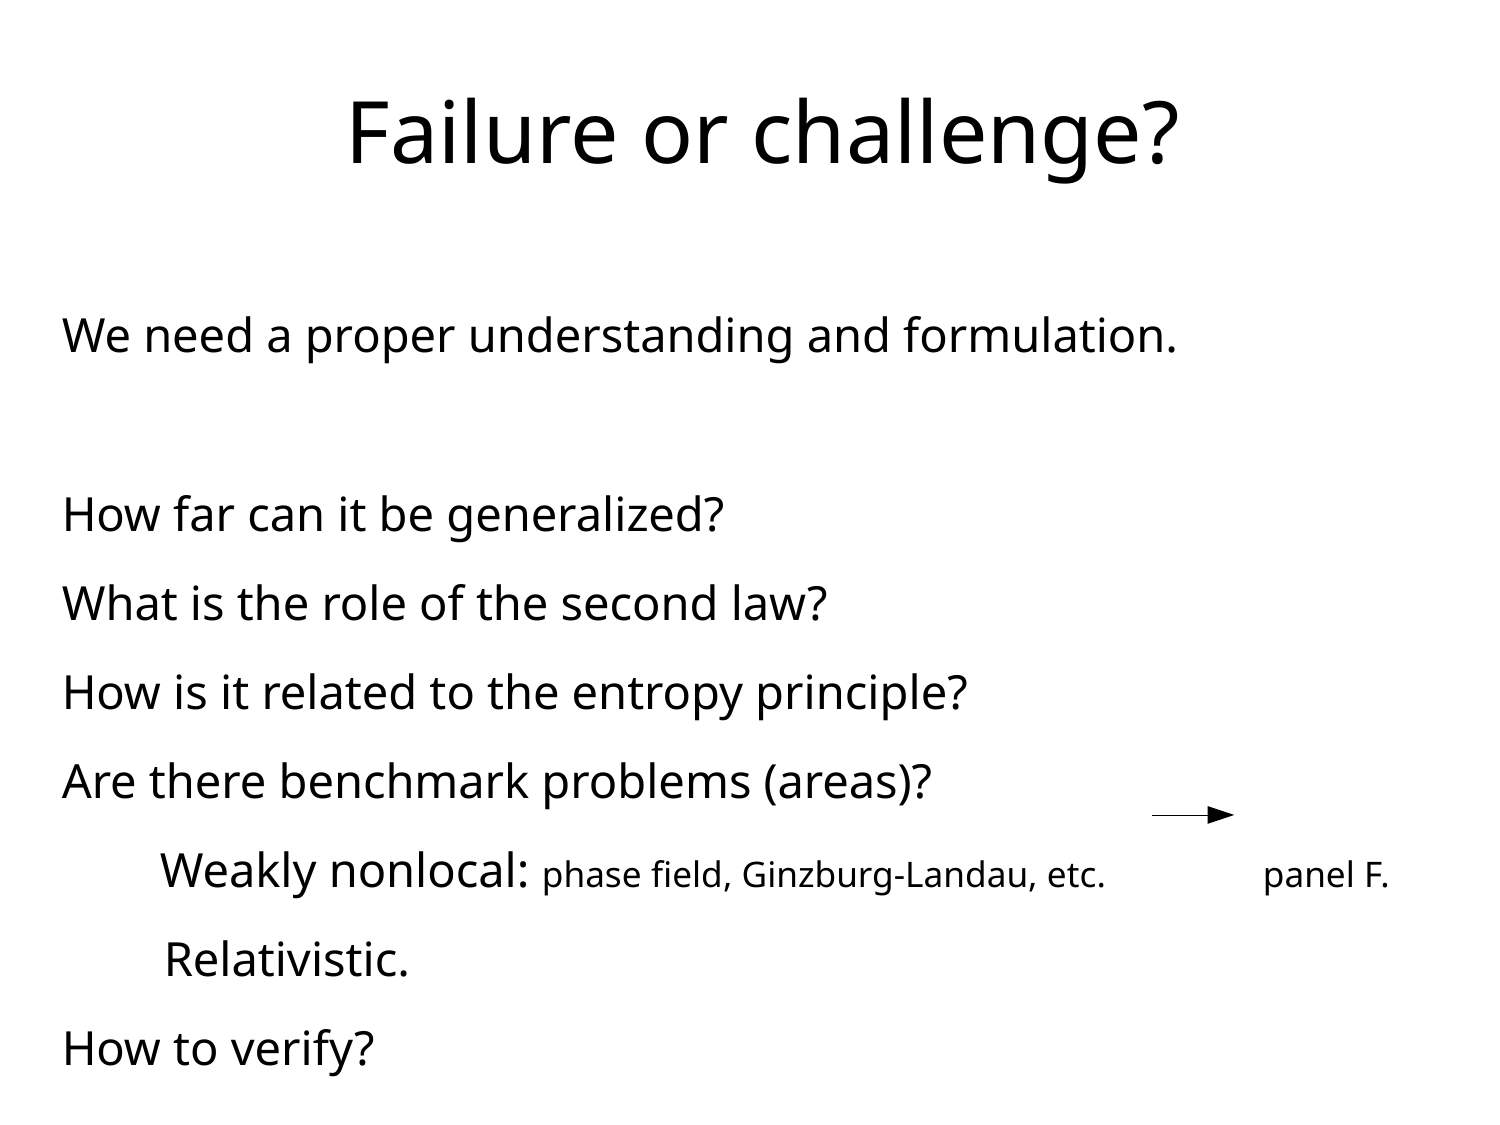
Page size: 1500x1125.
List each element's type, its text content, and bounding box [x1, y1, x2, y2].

list Failure or challenge? We need a proper understanding and formulation. How far can it be generalized? What is the role of the second law? How is it related to the entropy principle? Are there benchmark problems (areas)? Weakly nonlocal: phase field, Ginzburg-Landau, etc. panel F. Relativistic. How to verify? [61, 70, 1465, 1087]
